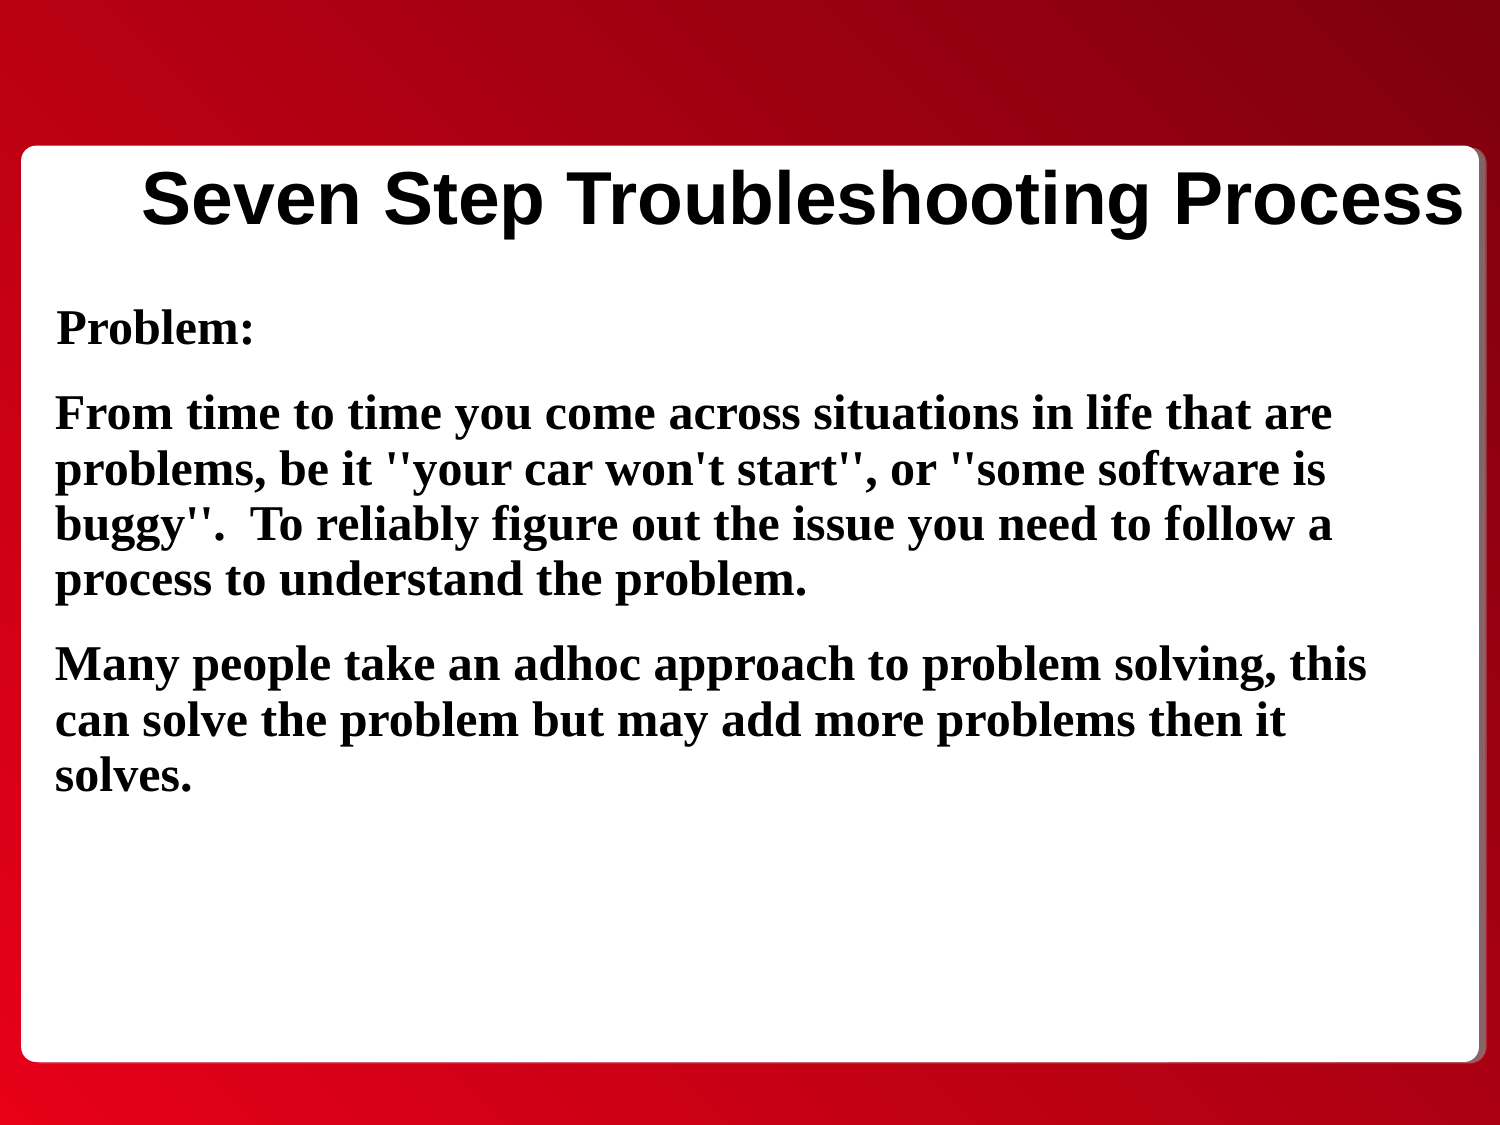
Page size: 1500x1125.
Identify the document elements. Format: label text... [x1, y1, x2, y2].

list Problem: From time to time you come across situations in life that are problems, be it ''your car won't start'', or ''some software is buggy''. To reliably figure out the issue you need to follow a process to understand the problem. Many people take an adhoc approach to problem solving, this can solve the problem but may add more problems then it solves. [54, 299, 1426, 1051]
title Seven Step Troubleshooting Process [0, 162, 1500, 263]
